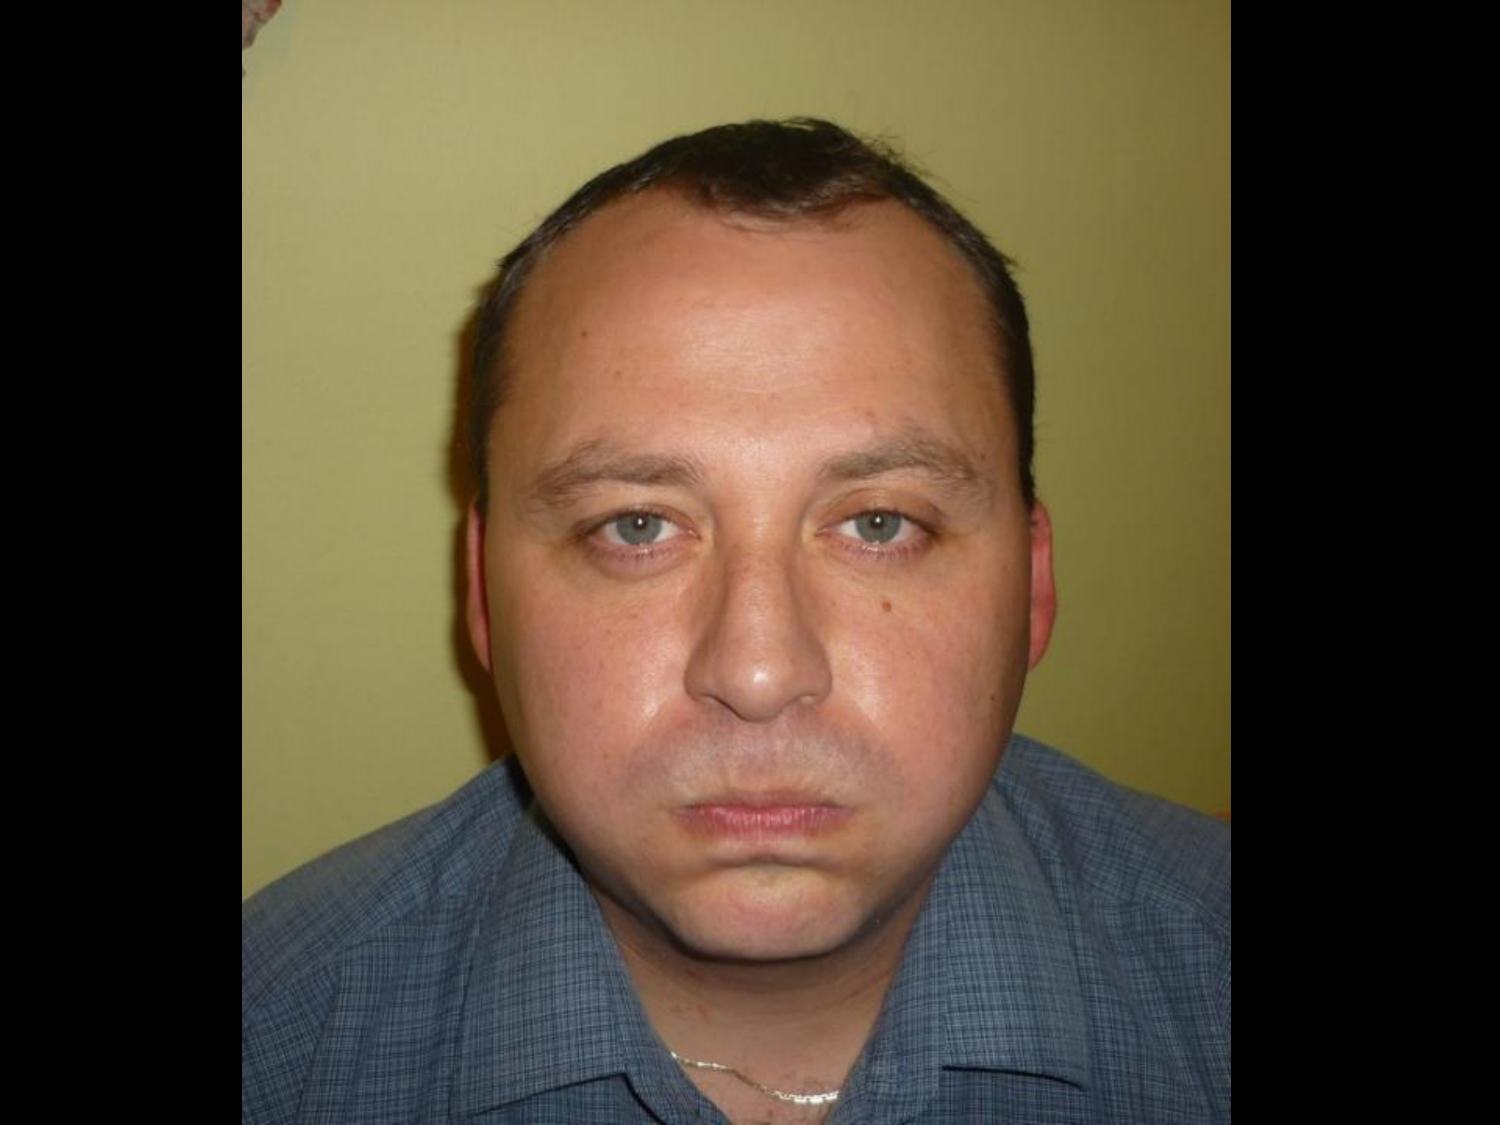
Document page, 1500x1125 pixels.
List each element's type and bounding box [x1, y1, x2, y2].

picture [242, 0, 1231, 1125]
